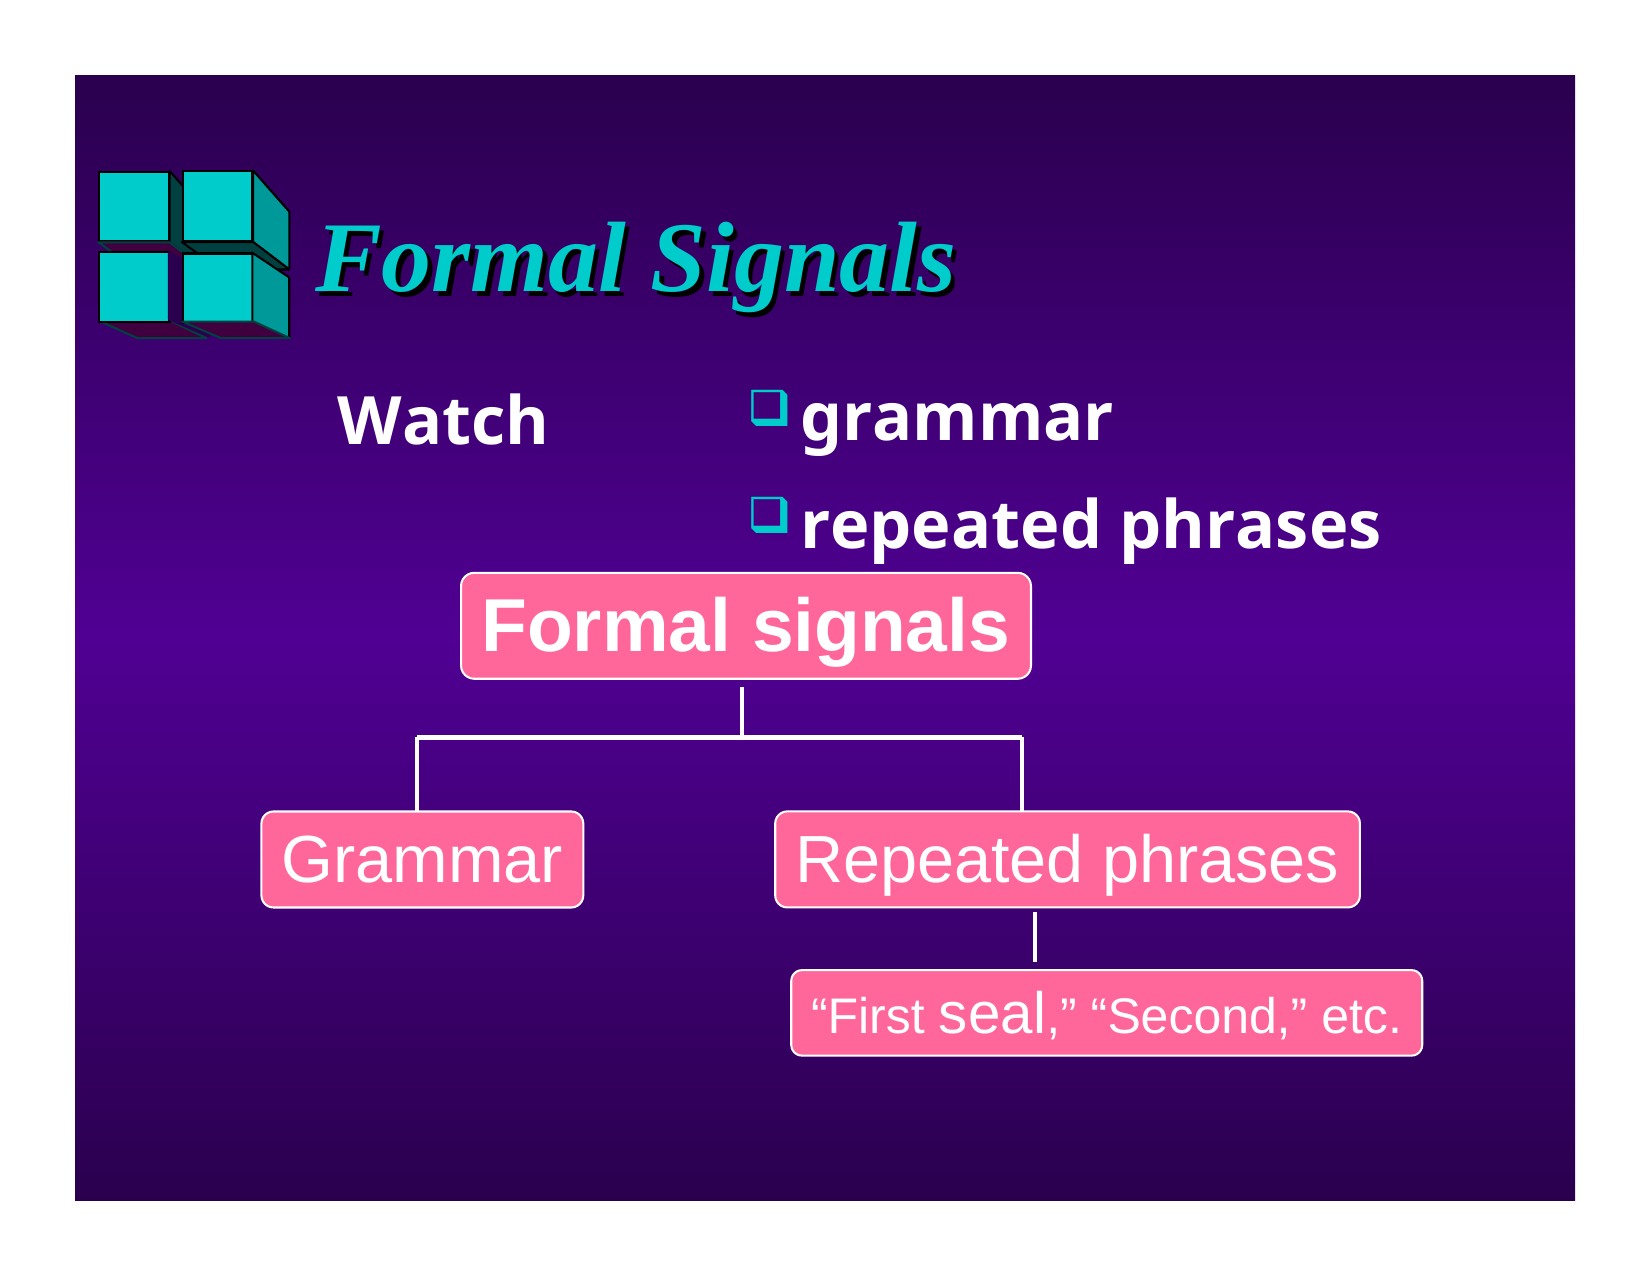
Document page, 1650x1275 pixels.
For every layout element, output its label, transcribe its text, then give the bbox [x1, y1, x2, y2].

list grammar repeated phrases [732, 362, 1489, 588]
text_box “First seal,” “Second,” etc. [791, 970, 1423, 1056]
text_box Watch [323, 366, 693, 472]
title Formal Signals [299, 153, 1463, 363]
text_box Grammar [261, 811, 584, 908]
text_box Repeated phrases [775, 811, 1360, 908]
text_box Formal signals [461, 572, 1031, 679]
